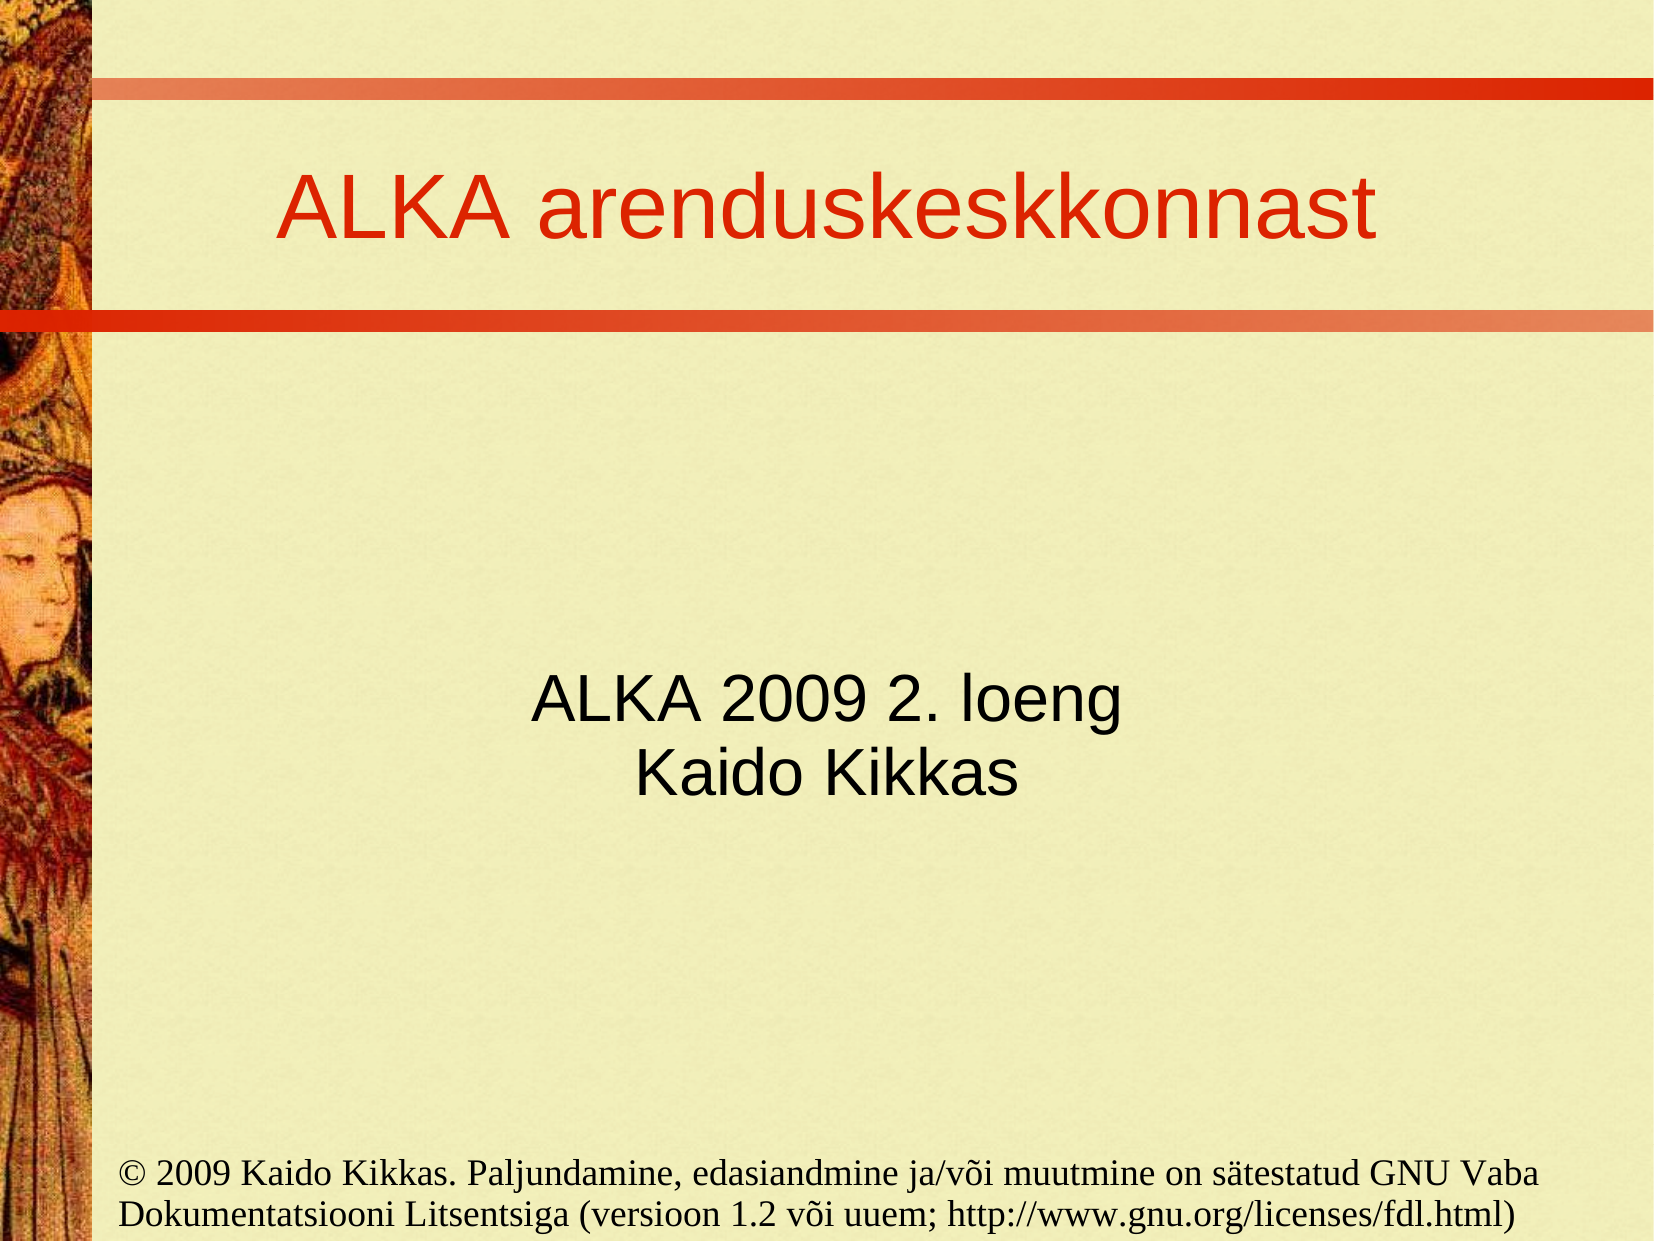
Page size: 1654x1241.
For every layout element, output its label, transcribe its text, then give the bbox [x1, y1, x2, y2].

title ALKA arenduskeskkonnast [121, 102, 1534, 311]
picture [0, 0, 1654, 310]
subtitle ALKA 2009 2. loeng Kaido Kikkas [121, 344, 1534, 1127]
picture [0, 332, 1654, 1241]
text_box © 2009 Kaido Kikkas. Paljundamine, edasiandmine ja/või muutmine on sätestatud GNU Vaba Dokumentatsiooni Litsentsiga (versioon 1.2 või uuem; http://www.gnu.org/licenses/fdl.html) [118, 1151, 1595, 1235]
